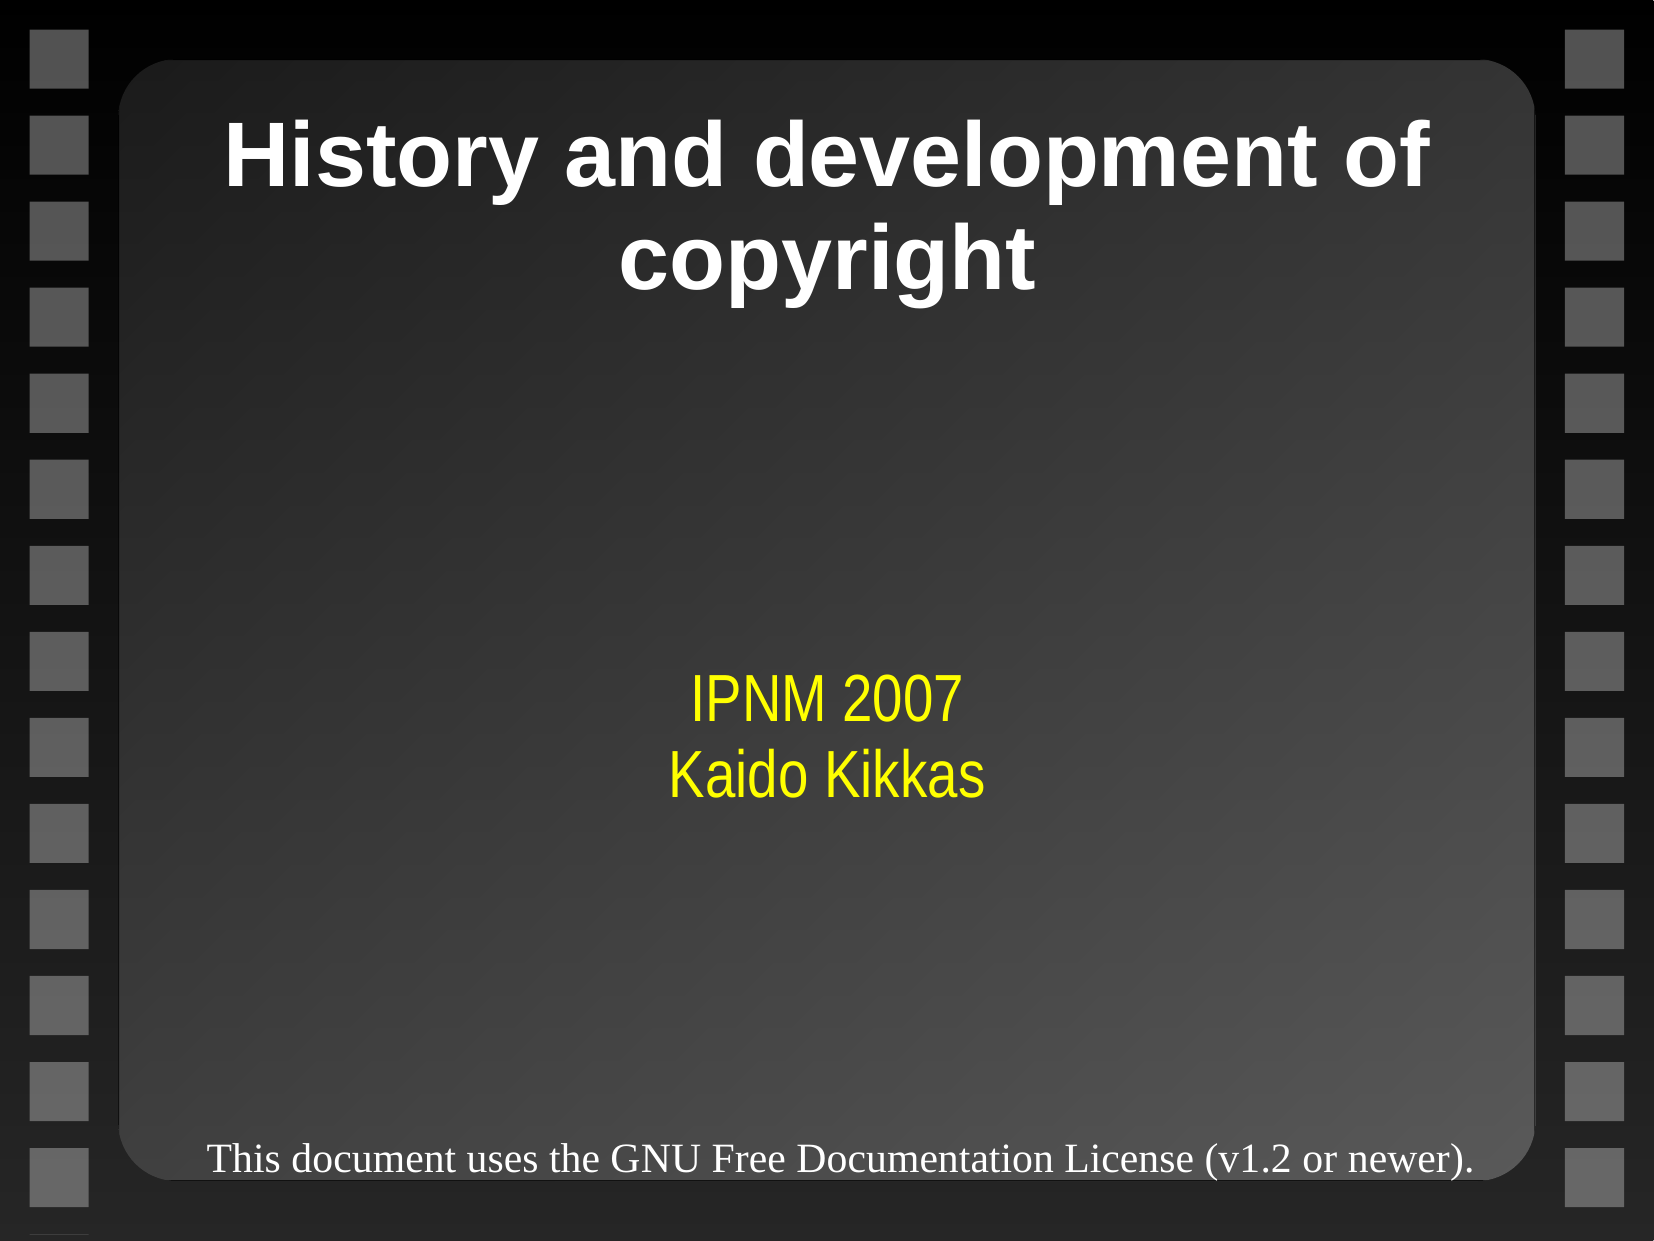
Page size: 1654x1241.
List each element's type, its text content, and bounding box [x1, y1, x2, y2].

subtitle IPNM 2007 Kaido Kikkas [121, 344, 1534, 1127]
title History and development of copyright [121, 102, 1534, 311]
text_box This document uses the GNU Free Documentation License (v1.2 or newer). [206, 1134, 1536, 1182]
